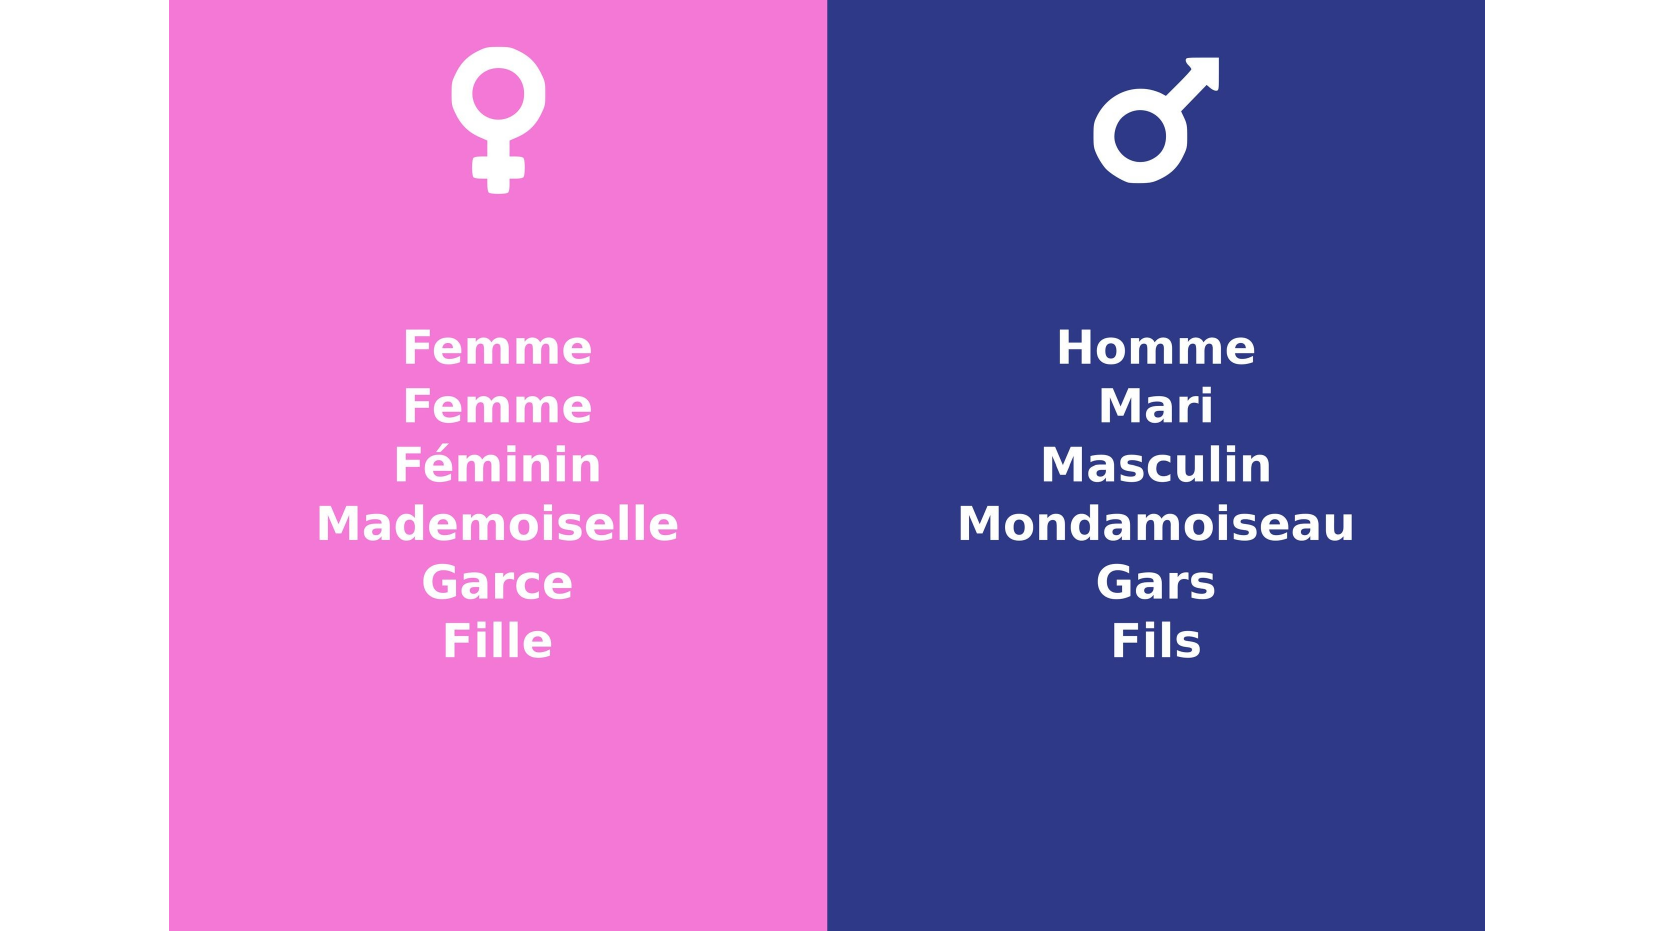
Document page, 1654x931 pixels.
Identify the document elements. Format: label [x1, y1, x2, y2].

picture [169, 0, 1485, 931]
